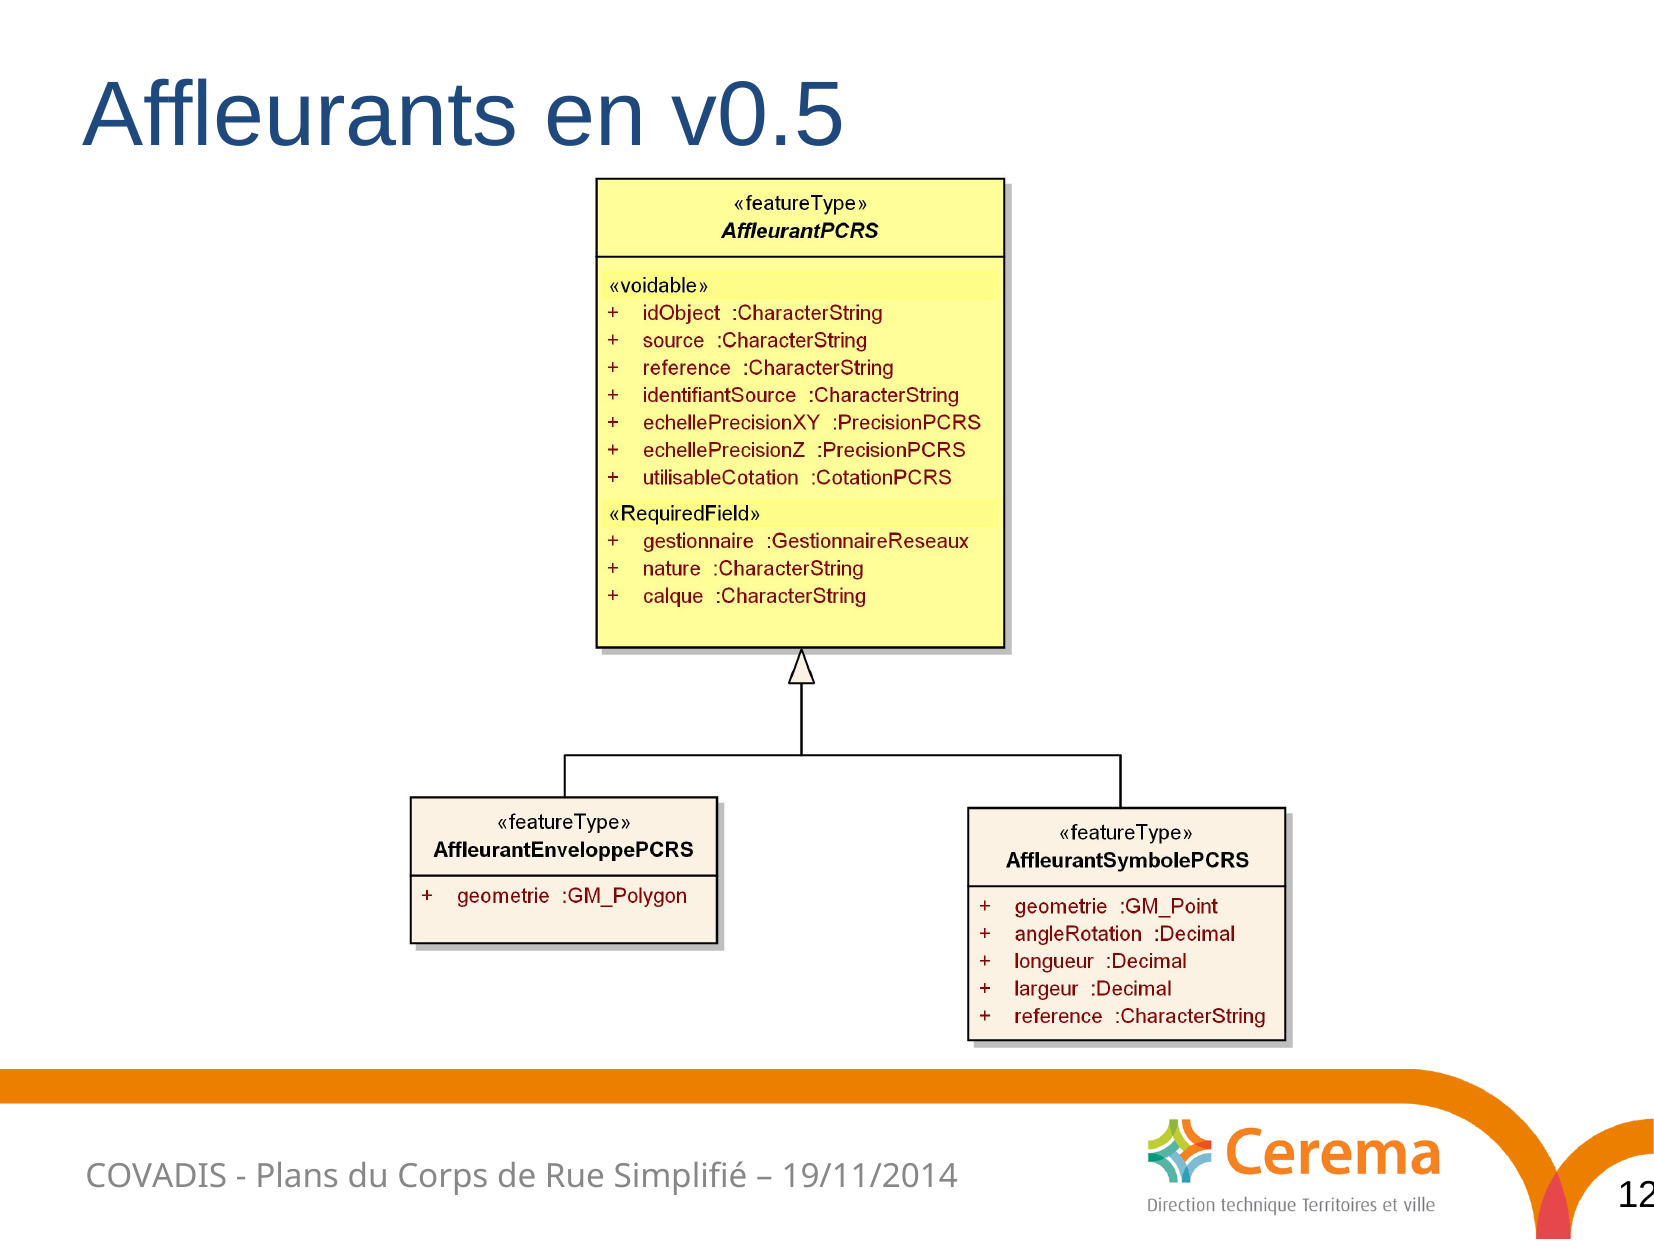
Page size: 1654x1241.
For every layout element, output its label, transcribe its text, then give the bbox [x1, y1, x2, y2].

title Affleurants en v0.5 [82, 5, 1571, 213]
picture [0, 1069, 1654, 1239]
picture [1644, 1194, 1654, 1204]
picture [389, 157, 1308, 1063]
